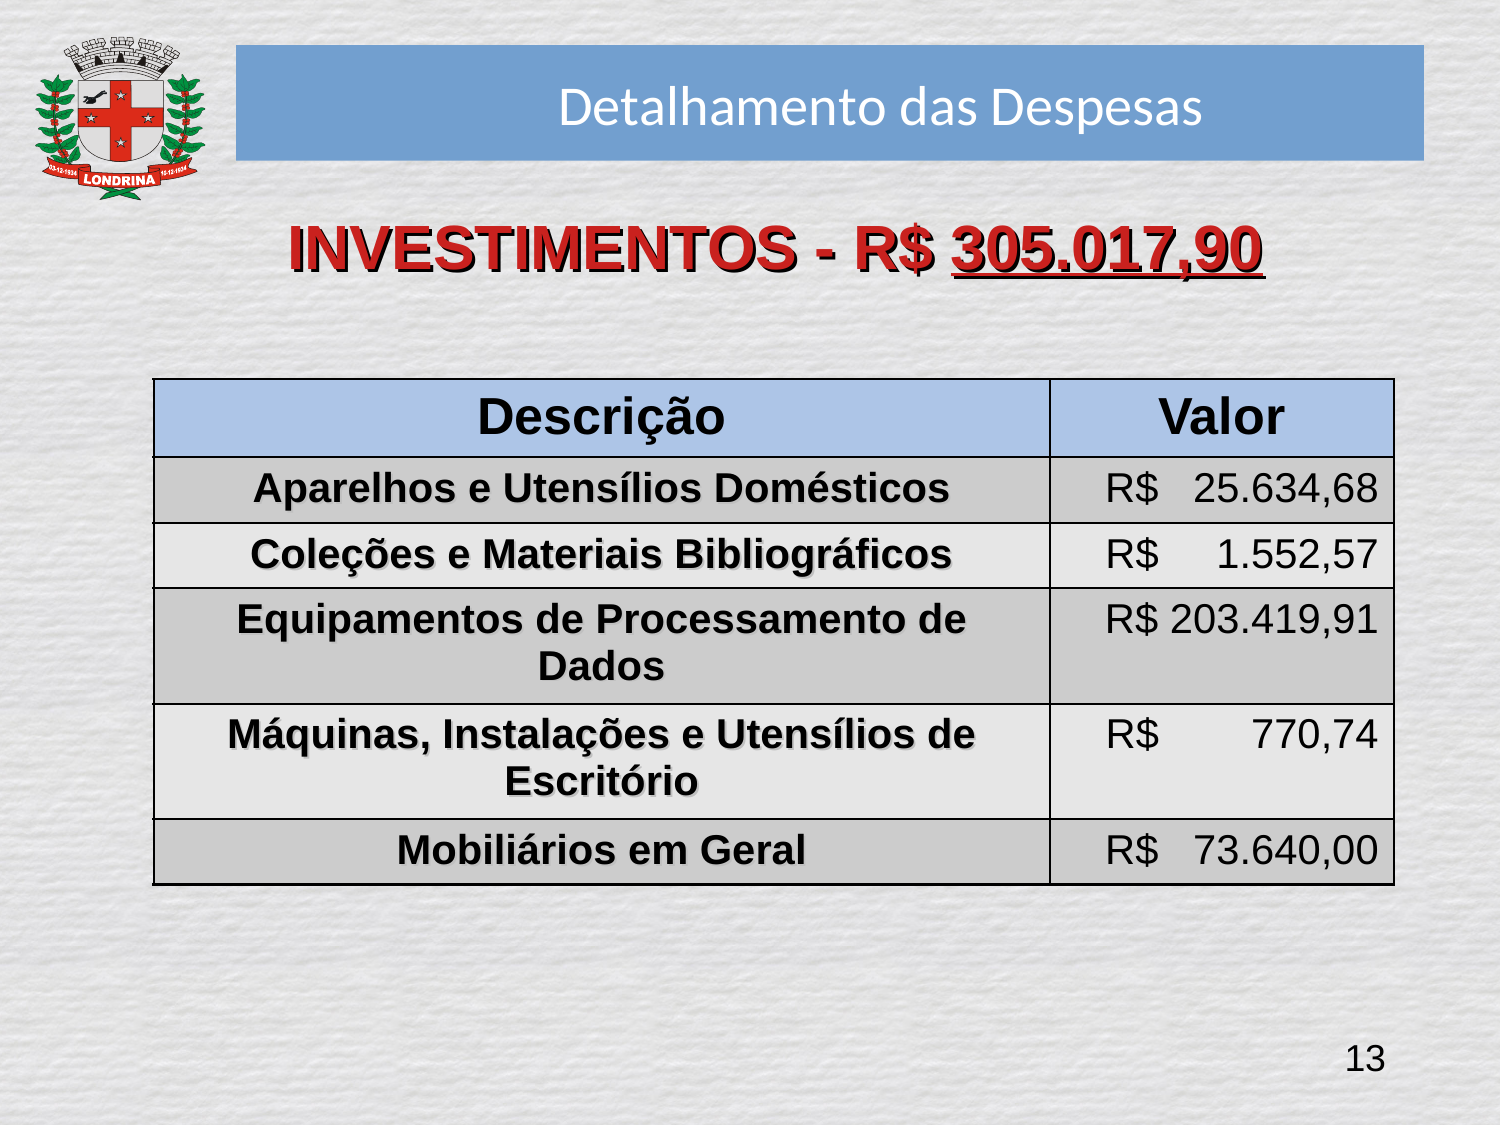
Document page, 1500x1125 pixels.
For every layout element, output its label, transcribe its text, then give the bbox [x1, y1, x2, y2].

table_cell R$ 73.640,00 [1051, 820, 1393, 883]
table_cell Máquinas, Instalações e Utensílios de Escritório [155, 705, 1049, 818]
table_cell Mobiliários em Geral [155, 820, 1049, 883]
table_header Descrição [155, 380, 1049, 456]
picture [0, 0, 1500, 1125]
text_box <número> [1329, 1027, 1500, 1098]
table_cell R$ 1.552,57 [1051, 524, 1393, 587]
table_cell R$ 25.634,68 [1051, 458, 1393, 522]
text_box Detalhamento das Despesas [236, 45, 1424, 161]
text_box INVESTIMENTOS - R$ 305.017,90 [230, 199, 1321, 284]
table_cell Equipamentos de Processamento de Dados [155, 589, 1049, 703]
table_cell R$ 770,74 [1051, 705, 1393, 818]
table_cell Coleções e Materiais Bibliográficos [155, 524, 1049, 587]
table_cell Aparelhos e Utensílios Domésticos [155, 458, 1049, 522]
table_cell R$ 203.419,91 [1051, 589, 1393, 703]
table_header Valor [1051, 380, 1393, 456]
